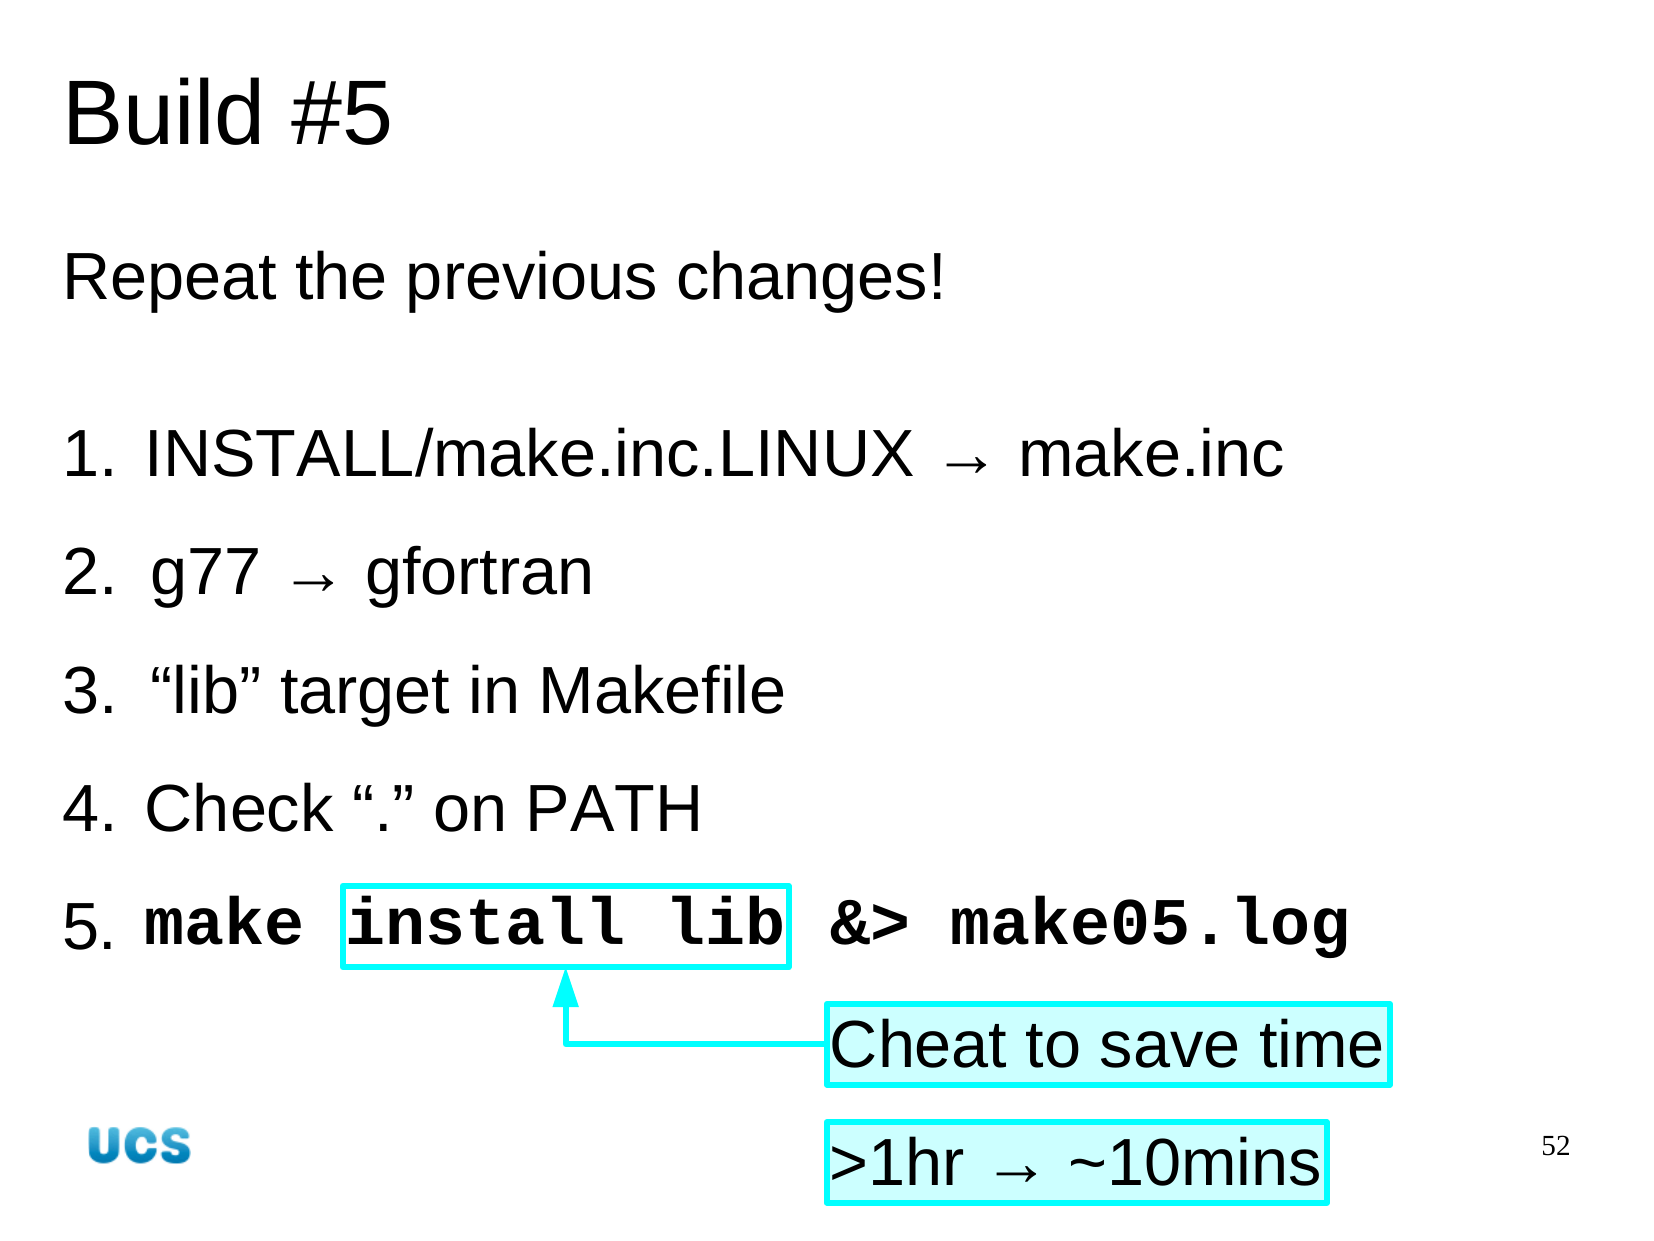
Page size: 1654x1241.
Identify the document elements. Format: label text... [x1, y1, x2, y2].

text_box INSTALL/make.inc.LINUX → make.inc [141, 413, 1292, 495]
text_box 2. [59, 531, 121, 613]
picture [88, 1126, 191, 1165]
text_box make [141, 885, 308, 968]
text_box 1. [59, 413, 121, 495]
text_box Check “.” on PATH [141, 767, 709, 849]
text_box 4. [59, 767, 121, 849]
text_box Build #5 [59, 59, 397, 168]
text_box install lib [342, 885, 789, 968]
text_box &> make05.log [826, 885, 1353, 968]
text_box Repeat the previous changes! [59, 236, 955, 317]
text_box 3. [59, 649, 121, 731]
text_box g77 → gfortran [147, 531, 600, 613]
text_box 5. [59, 885, 121, 967]
text_box “lib” target in Makefile [147, 649, 793, 731]
text_box Cheat to save time [826, 1003, 1391, 1085]
text_box >1hr → ~10mins [826, 1122, 1327, 1203]
